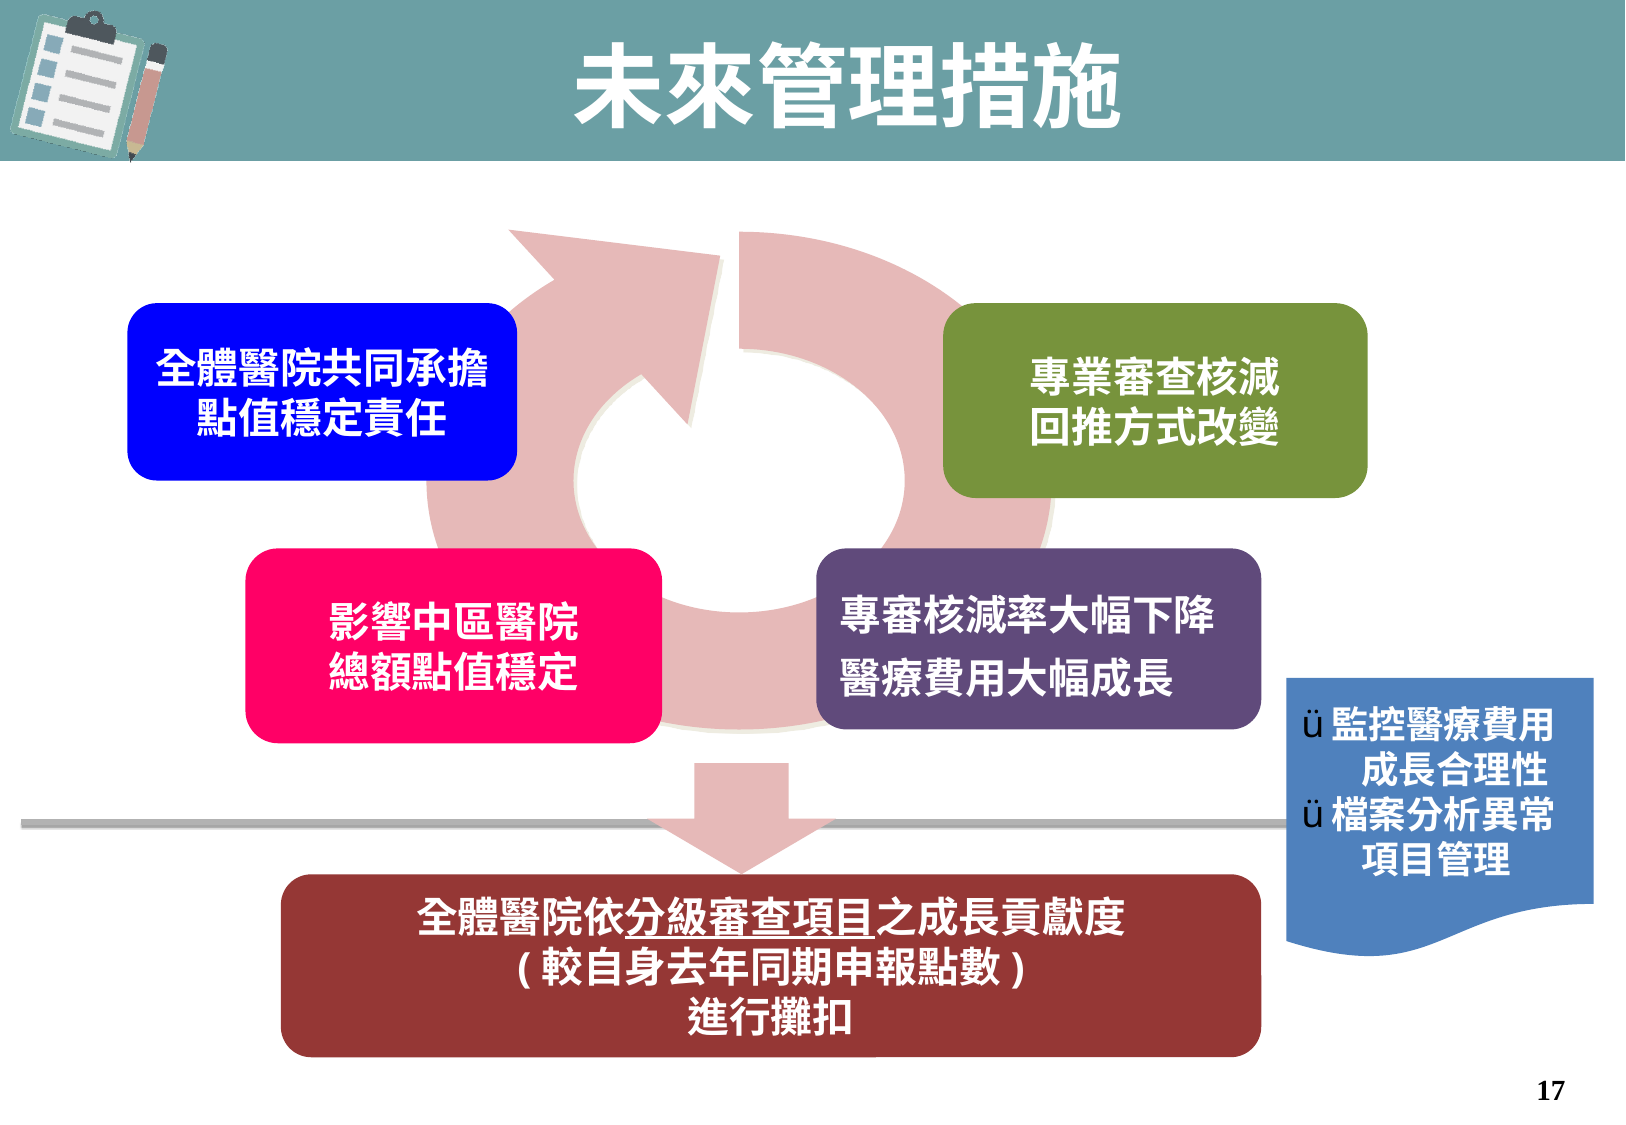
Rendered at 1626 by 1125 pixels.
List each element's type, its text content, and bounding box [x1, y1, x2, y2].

text_box 專業審查核減 回推方式改變 [943, 303, 1368, 499]
text_box 監控醫療費用成長合理性 檔案分析異常項目管理 [1286, 677, 1594, 957]
text_box 專審核減率大幅下降 醫療費用大幅成長 [816, 548, 1262, 730]
text_box <編號> [1521, 1047, 1604, 1125]
text_box 影響中區醫院 總額點值穩定 [245, 548, 663, 744]
text_box [661, 597, 824, 730]
text_box 全體醫院依分級審查項目之成長貢獻度 (較自身去年同期申報點數) 進行攤扣 [280, 874, 1262, 1058]
text_box 全體醫院共同承擔 點值穩定責任 [127, 303, 518, 481]
title 未來管理措施 [162, 19, 1534, 150]
text_box [647, 763, 836, 875]
picture [0, 0, 1625, 165]
text_box [426, 229, 721, 548]
text_box [739, 231, 1051, 548]
